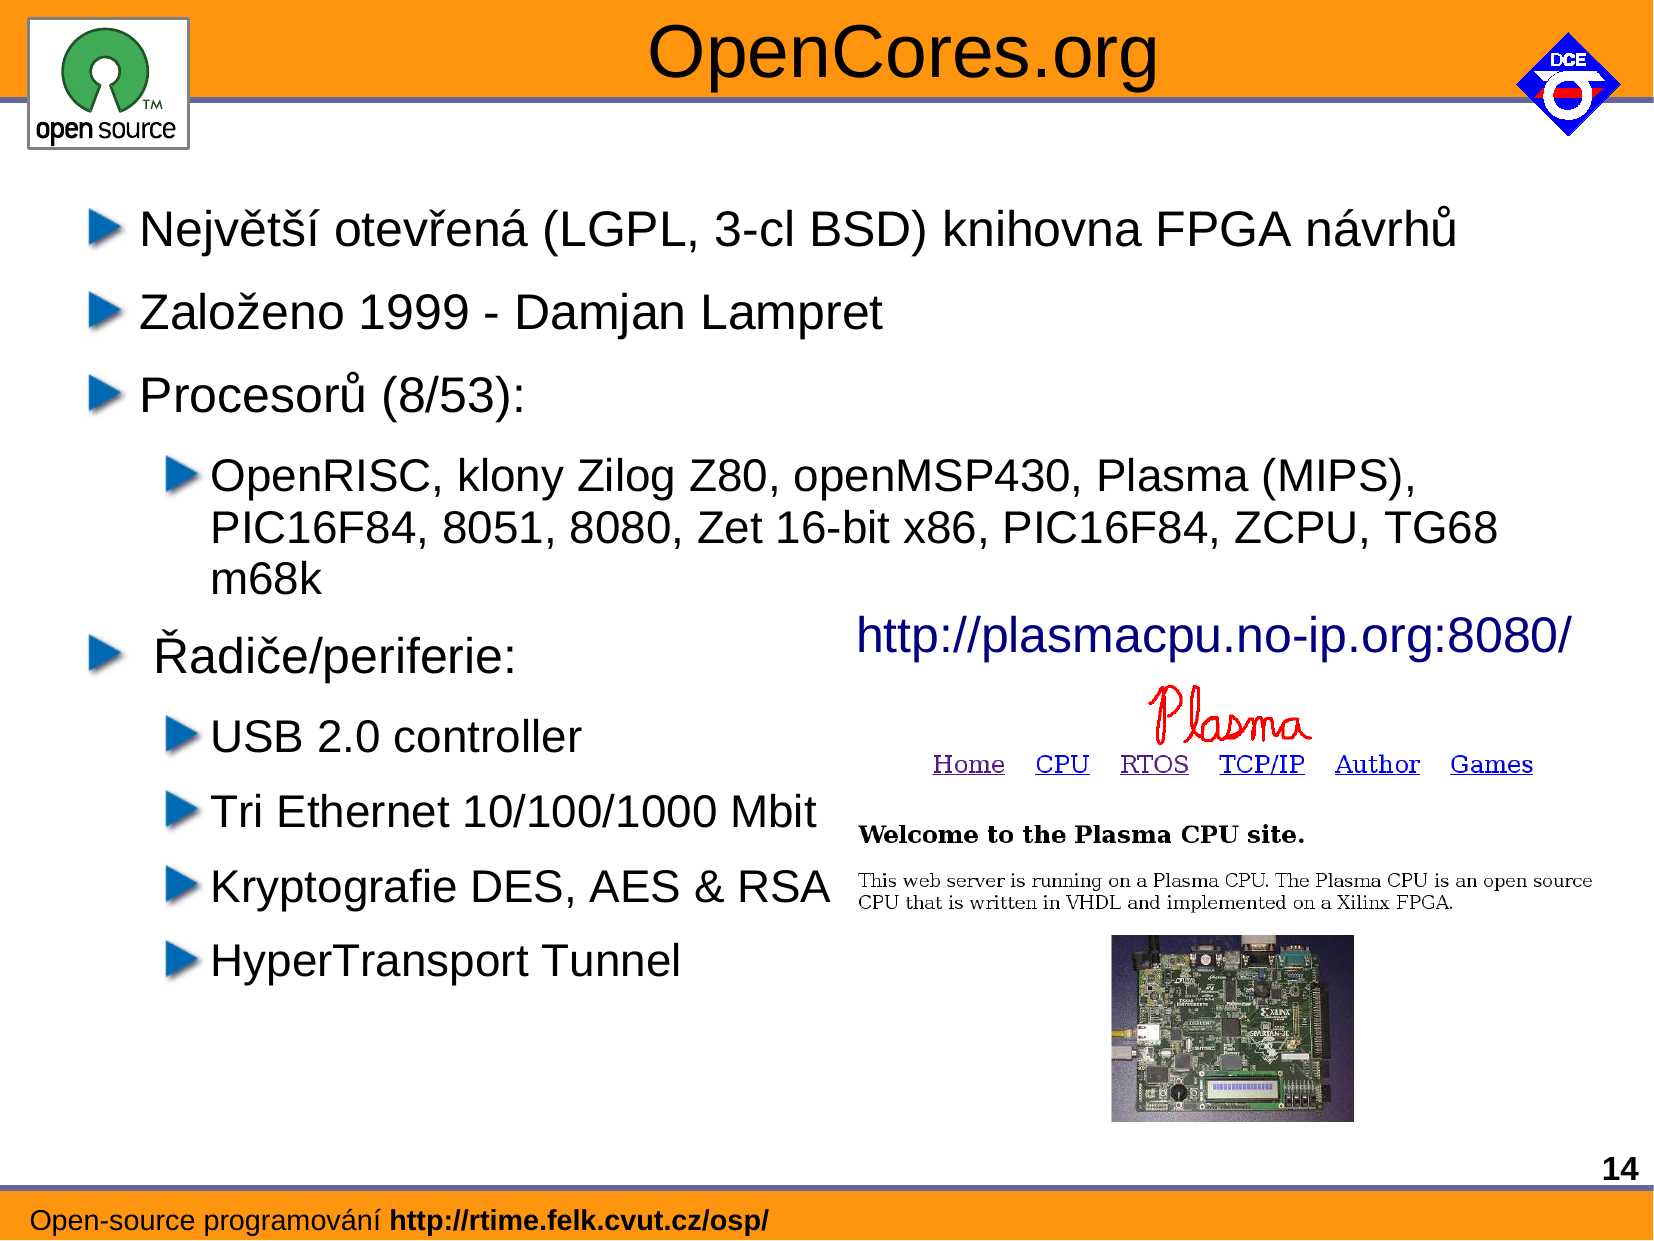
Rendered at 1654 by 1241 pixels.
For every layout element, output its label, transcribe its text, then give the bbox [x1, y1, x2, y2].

text_box http://plasmacpu.no-ip.org:8080/ [849, 600, 1588, 676]
title OpenCores.org [178, 4, 1631, 98]
picture [849, 674, 1600, 1130]
list Největší otevřená (LGPL, 3-cl BSD) knihovna FPGA návrhů Založeno 1999 - Damjan Lampret Procesorů (8/53): OpenRISC, klony Zilog Z80, openMSP430, Plasma (MIPS), PIC16F84, 8051, 8080, Zet 16-bit x86, PIC16F84, ZCPU, TG68 m68k Řadiče/periferie: USB 2.0 controller Tri Ethernet 10/100/1000 Mbit Kryptografie DES, AES & RSA HyperTransport Tunnel [68, 201, 1592, 1106]
